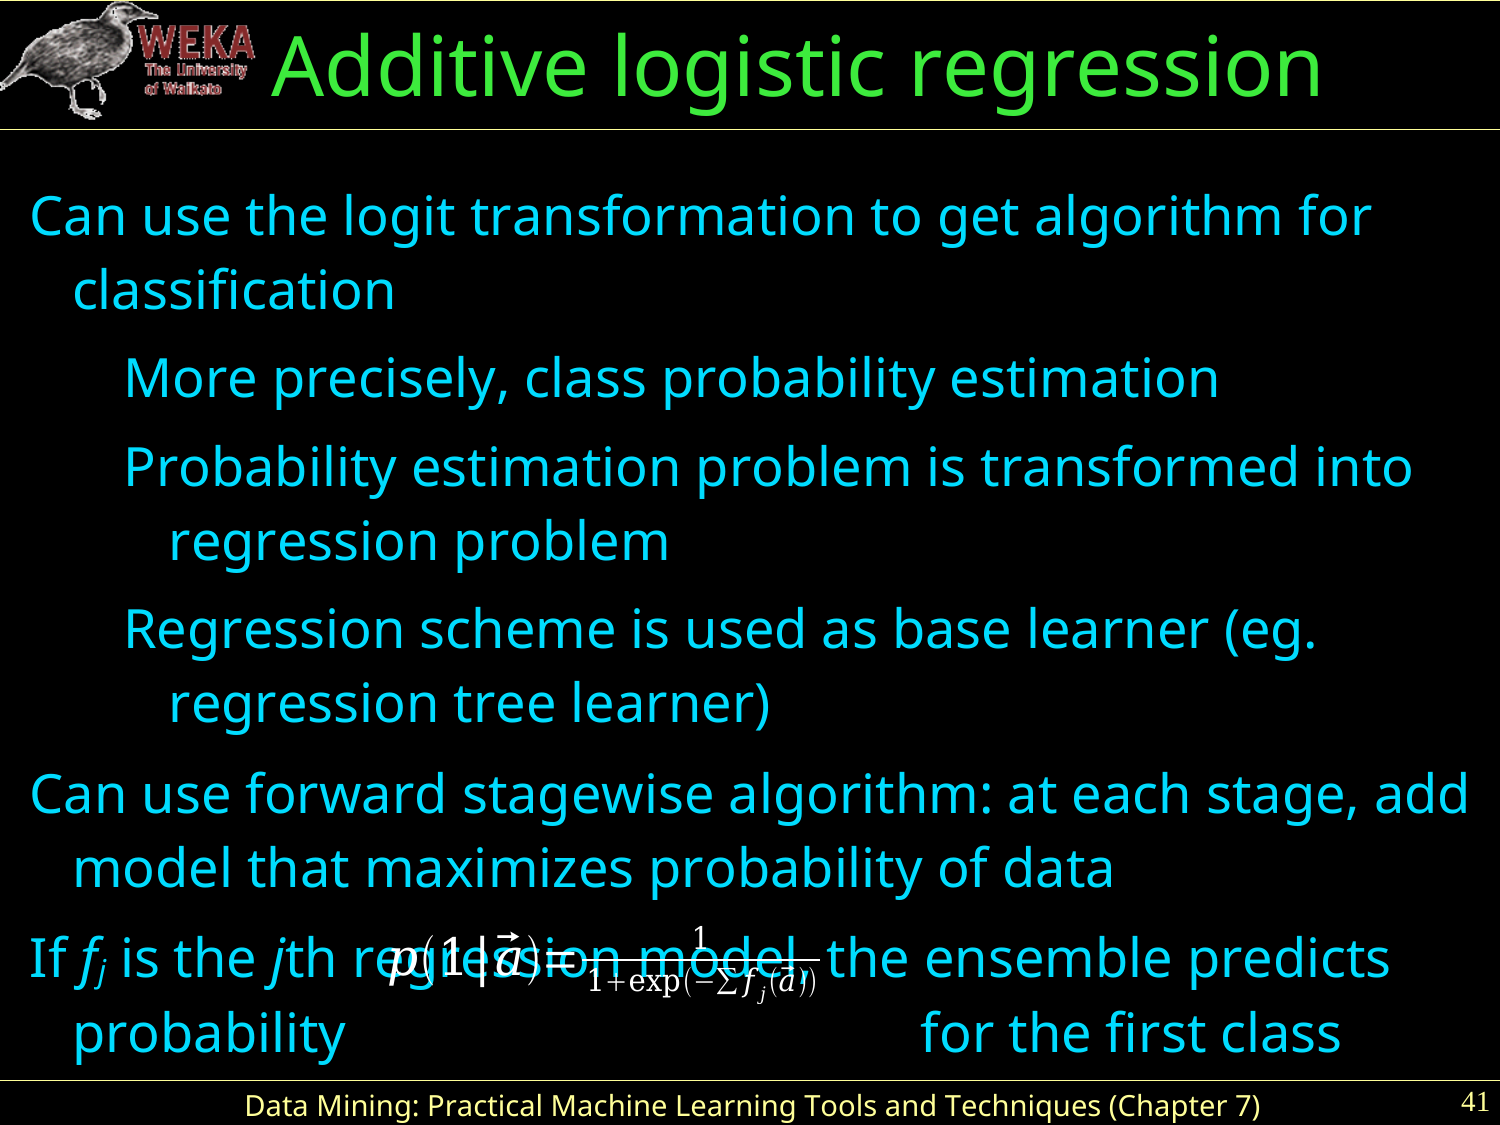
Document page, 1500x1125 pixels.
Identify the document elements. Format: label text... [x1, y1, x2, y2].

list Can use the logit transformation to get algorithm for classification More precisely, class probability estimation Probability estimation problem is transformed into regression problem Regression scheme is used as base learner (eg. regression tree learner) Can use forward stagewise algorithm: at each stage, add model that maximizes probability of data If fj is the jth regression model, the ensemble predicts probability for the first class [29, 177, 1477, 1093]
chart [380, 921, 827, 1004]
picture [0, 1, 266, 129]
title Additive logistic regression [295, 0, 1486, 159]
